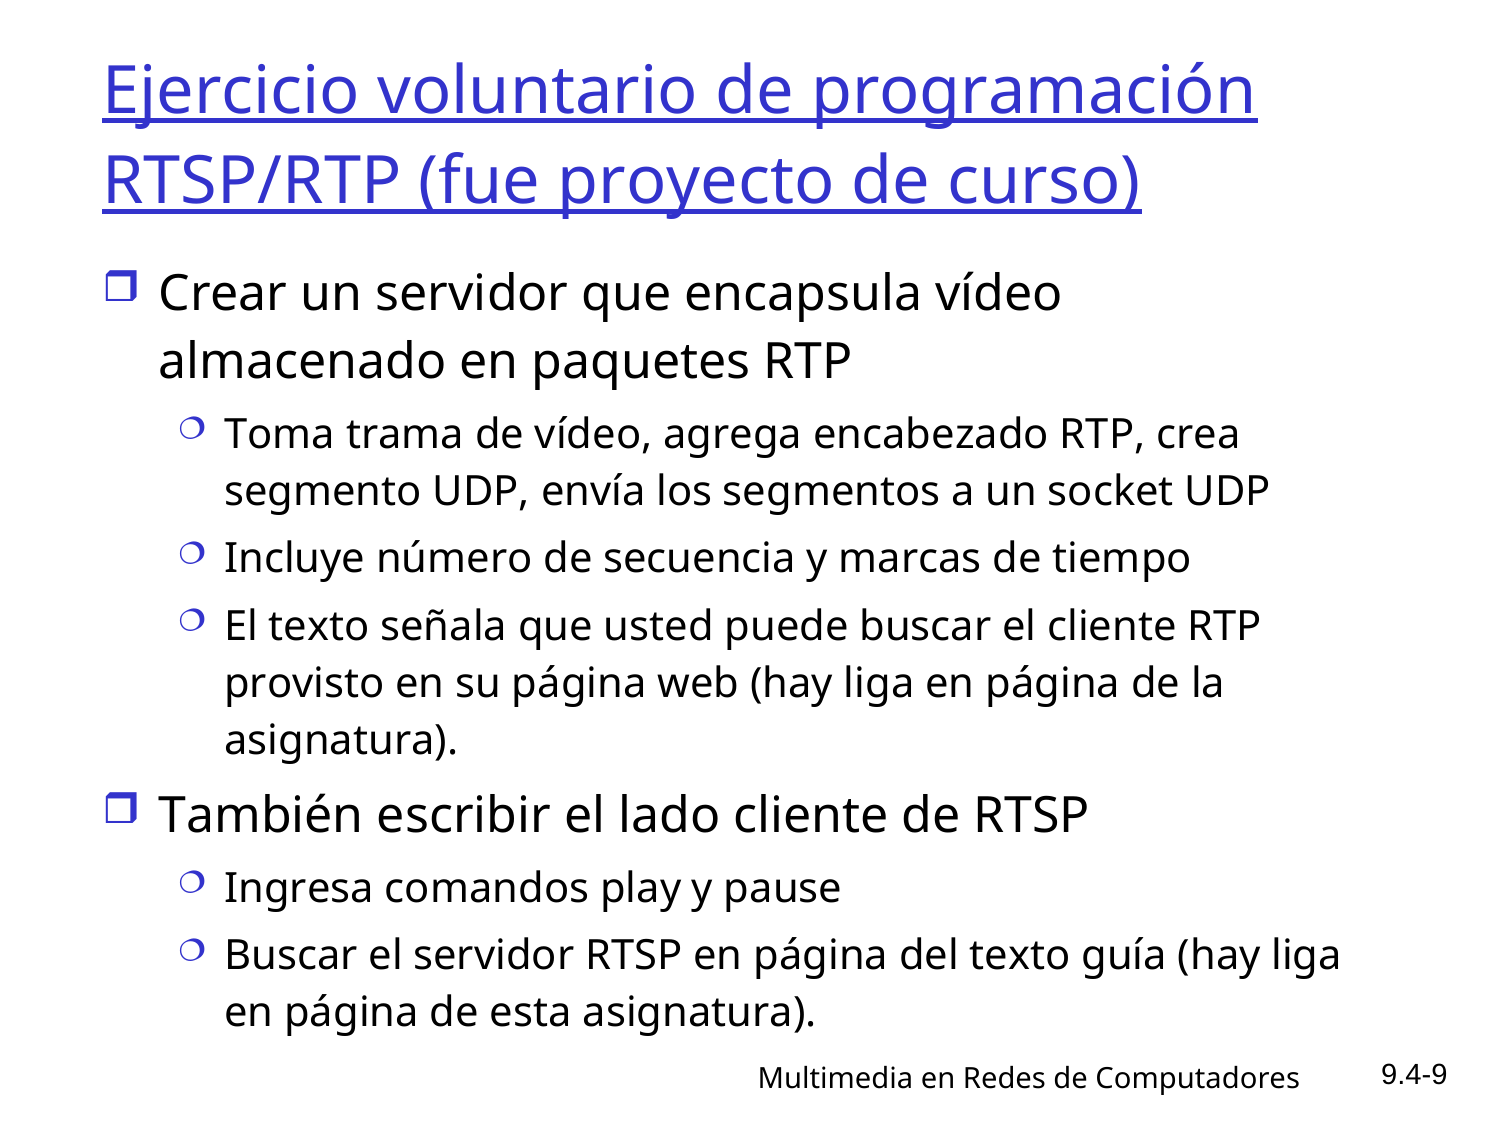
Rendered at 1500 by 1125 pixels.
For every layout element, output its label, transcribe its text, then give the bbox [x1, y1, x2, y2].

list Crear un servidor que encapsula vídeo almacenado en paquetes RTP Toma trama de vídeo, agrega encabezado RTP, crea segmento UDP, envía los segmentos a un socket UDP Incluye número de secuencia y marcas de tiempo El texto señala que usted puede buscar el cliente RTP provisto en su página web (hay liga en página de la asignatura). También escribir el lado cliente de RTSP Ingresa comandos play y pause Buscar el servidor RTSP en página del texto guía (hay liga en página de esta asignatura). [87, 249, 1363, 1055]
title Ejercicio voluntario de programación RTSP/RTP (fue proyecto de curso) [87, 8, 1363, 249]
